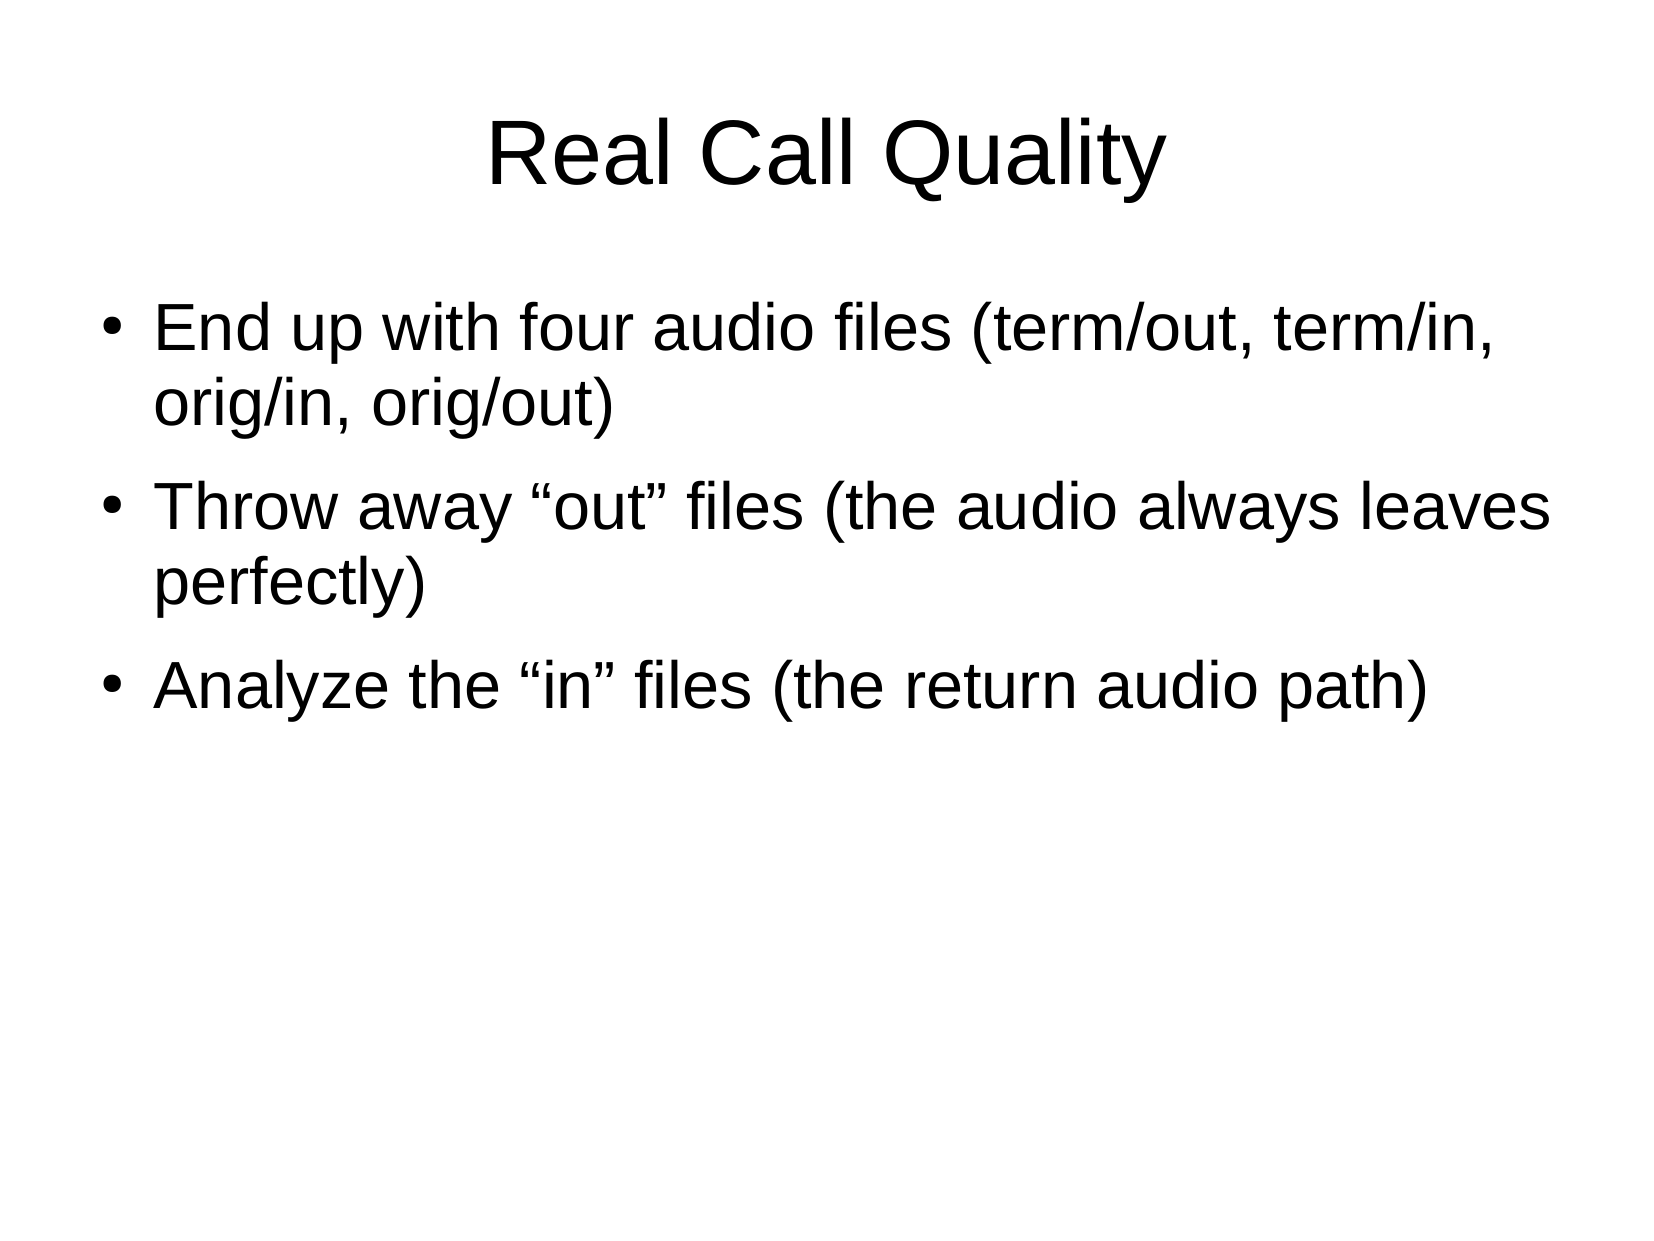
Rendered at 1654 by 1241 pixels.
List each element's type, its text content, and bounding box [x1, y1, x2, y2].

title Real Call Quality [82, 49, 1571, 257]
list End up with four audio files (term/out, term/in, orig/in, orig/out) Throw away “out” files (the audio always leaves perfectly) Analyze the “in” files (the return audio path) [82, 290, 1571, 1109]
